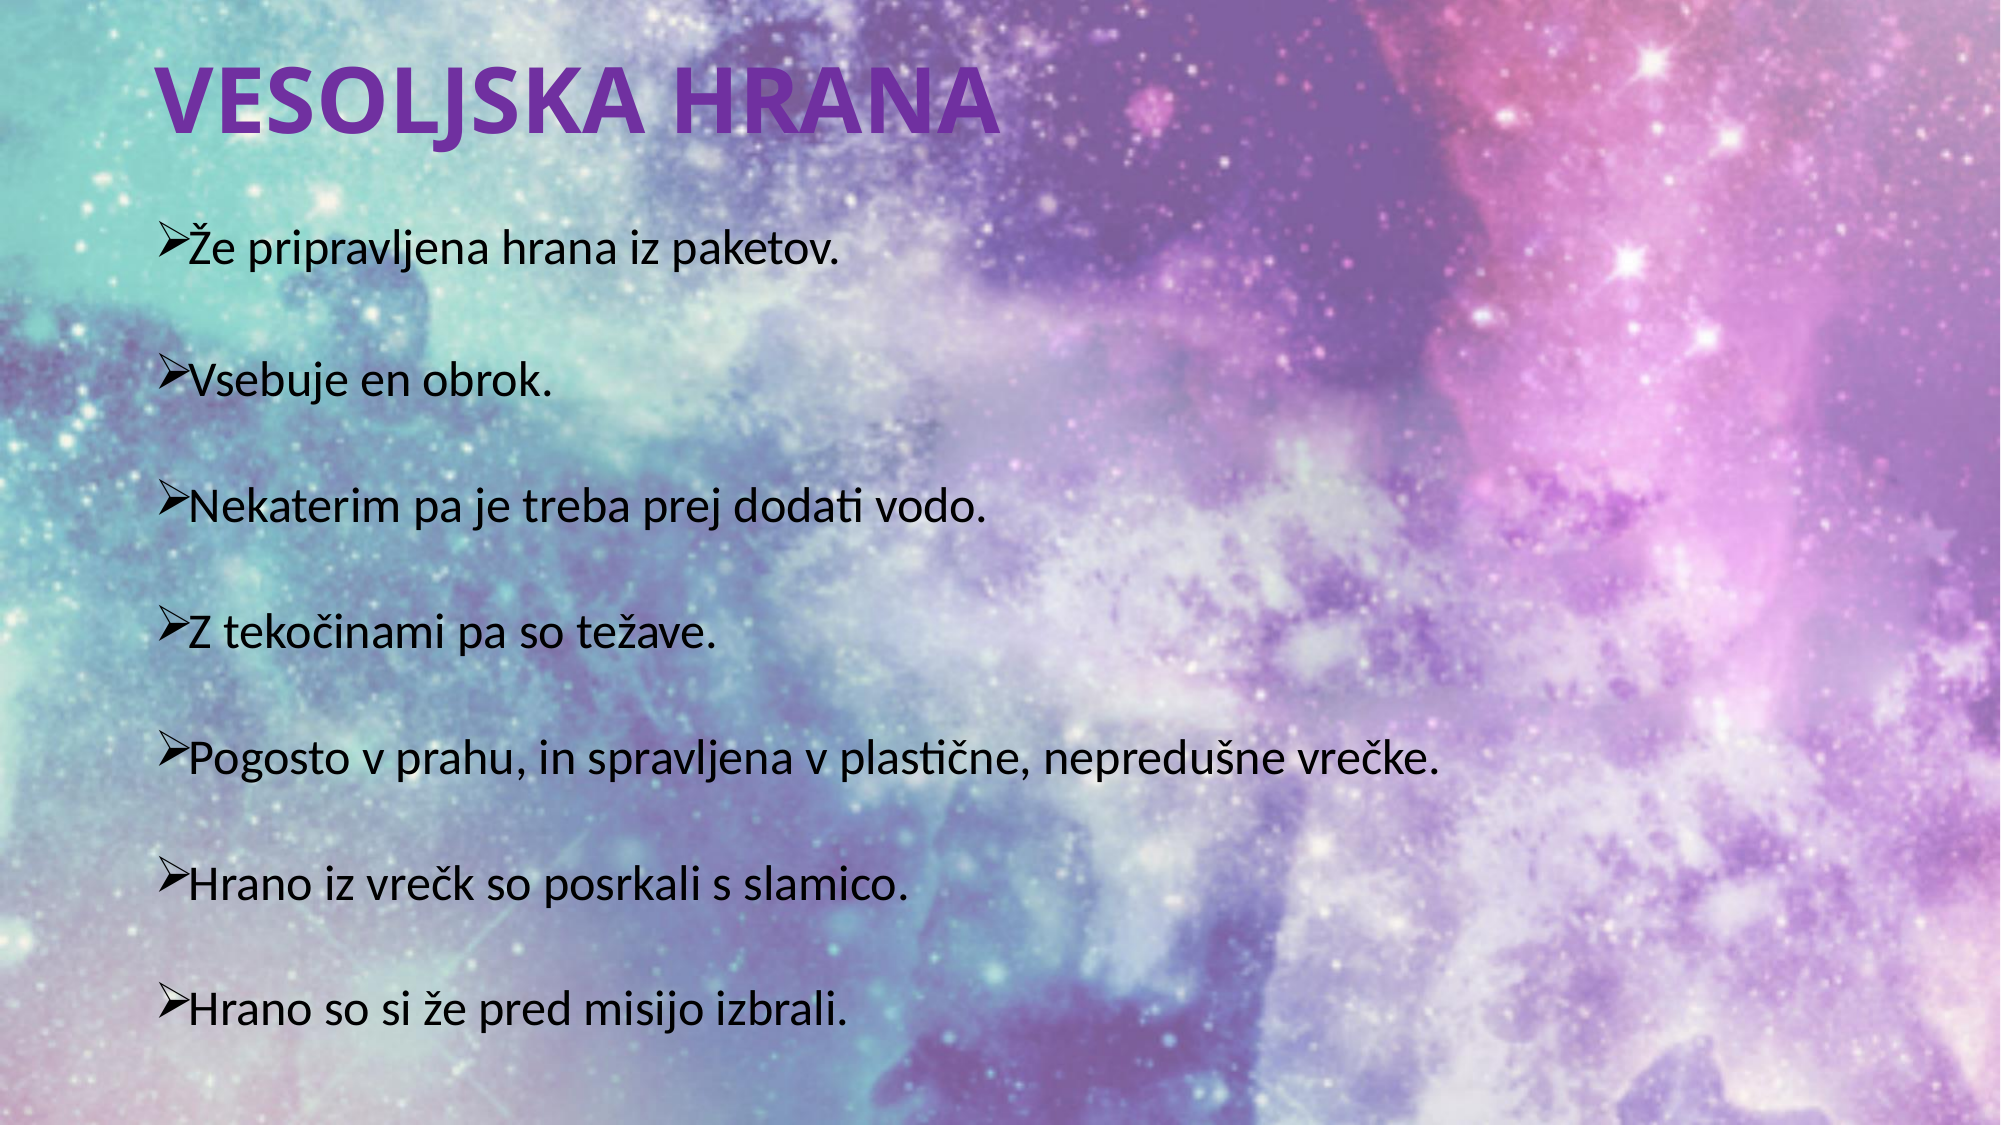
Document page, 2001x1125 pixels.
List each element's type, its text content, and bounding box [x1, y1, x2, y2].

title VESOLJSKA HRANA [139, 39, 1865, 168]
picture [0, 0, 2001, 1125]
list Že pripravljena hrana iz paketov. Vsebuje en obrok. Nekaterim pa je treba prej dodati vodo. Z tekočinami pa so težave. Pogosto v prahu, in spravljena v plastične, nepredušne vrečke. Hrano iz vrečk so posrkali s slamico. Hrano so si že pred misijo izbrali. [139, 214, 1865, 1054]
